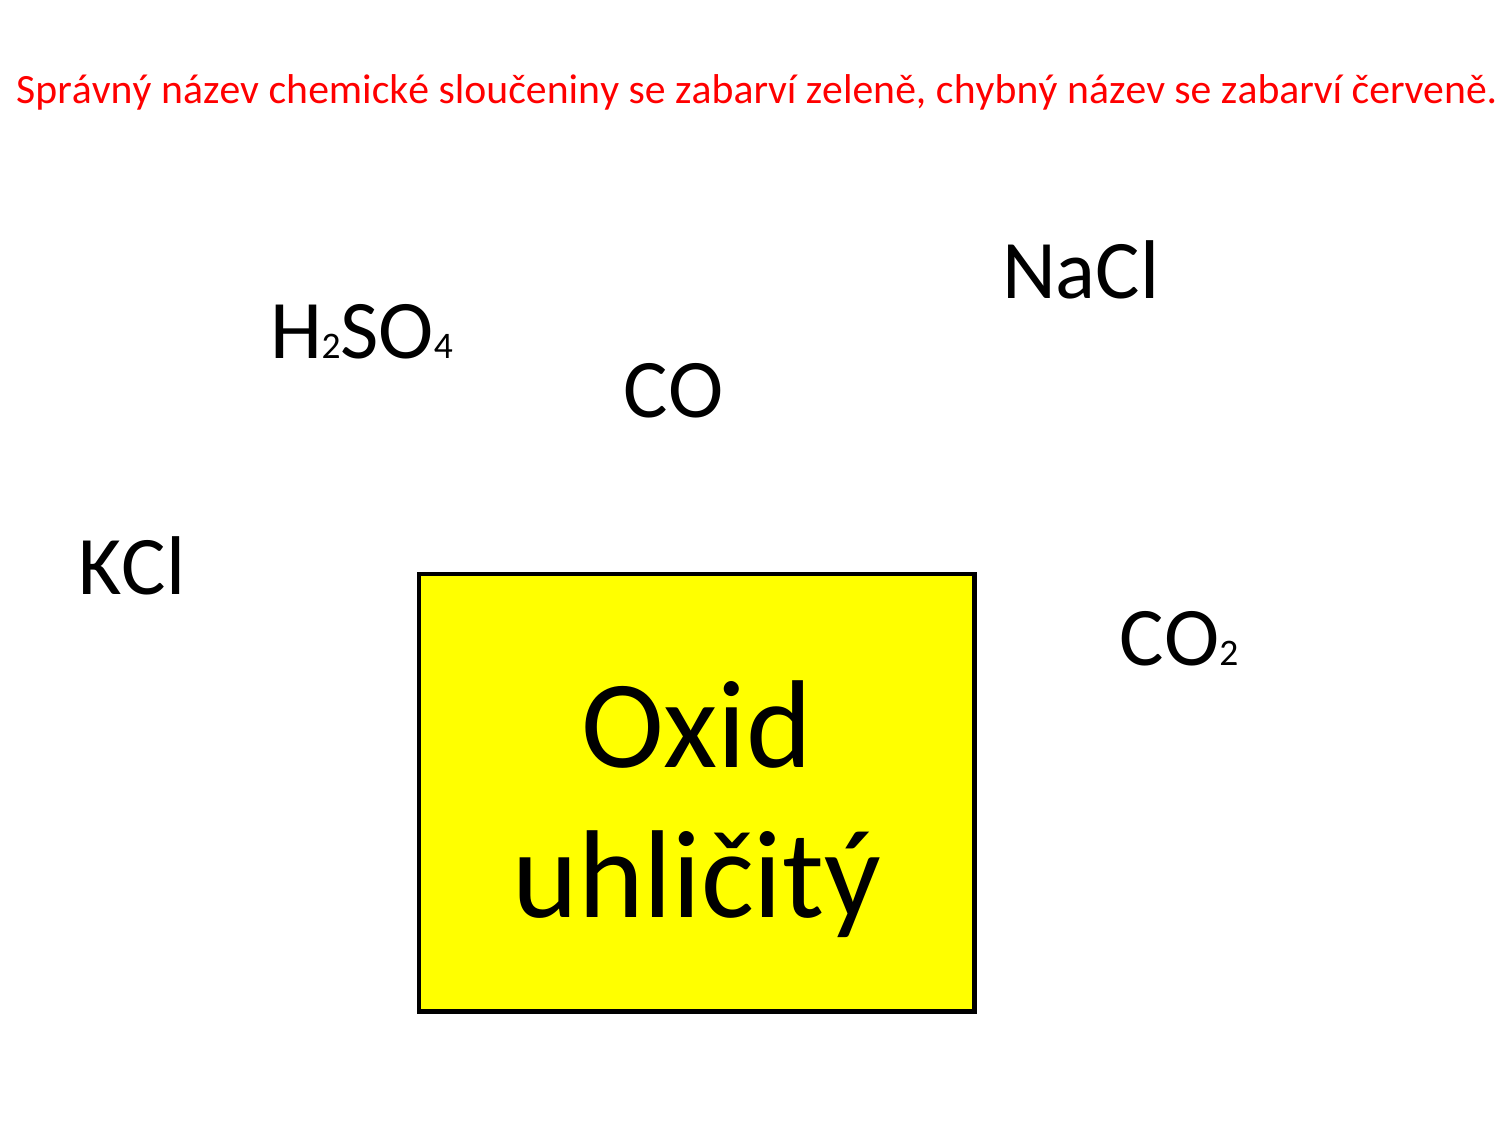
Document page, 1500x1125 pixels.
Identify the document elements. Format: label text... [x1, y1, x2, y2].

text_box KCl [64, 503, 201, 619]
text_box CO [608, 326, 739, 442]
text_box Oxid uhličitý [419, 574, 975, 1012]
text_box NaCl [987, 208, 1175, 324]
text_box H2SO4 [255, 267, 468, 383]
text_box Správný název chemické sloučeniny se zabarví zeleně, chybný název se zabarví červeně. [1, 54, 1500, 121]
text_box CO2 [1105, 574, 1254, 690]
